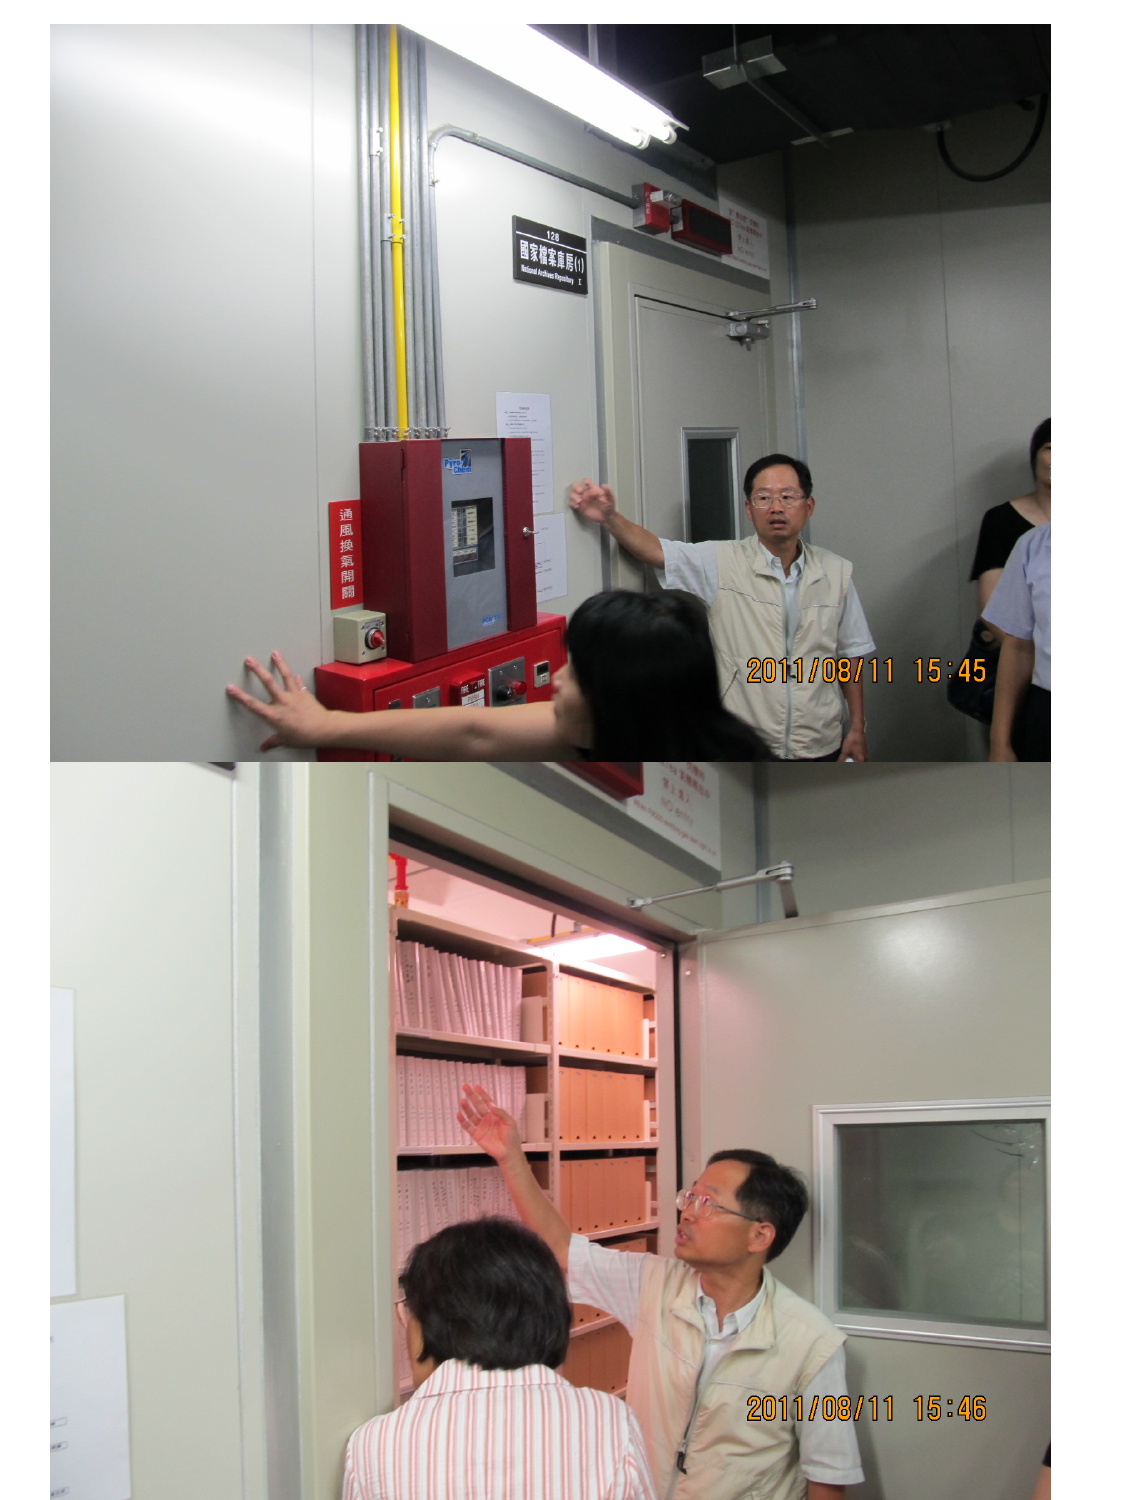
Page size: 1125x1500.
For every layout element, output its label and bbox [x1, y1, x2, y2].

picture [50, 24, 1051, 1500]
